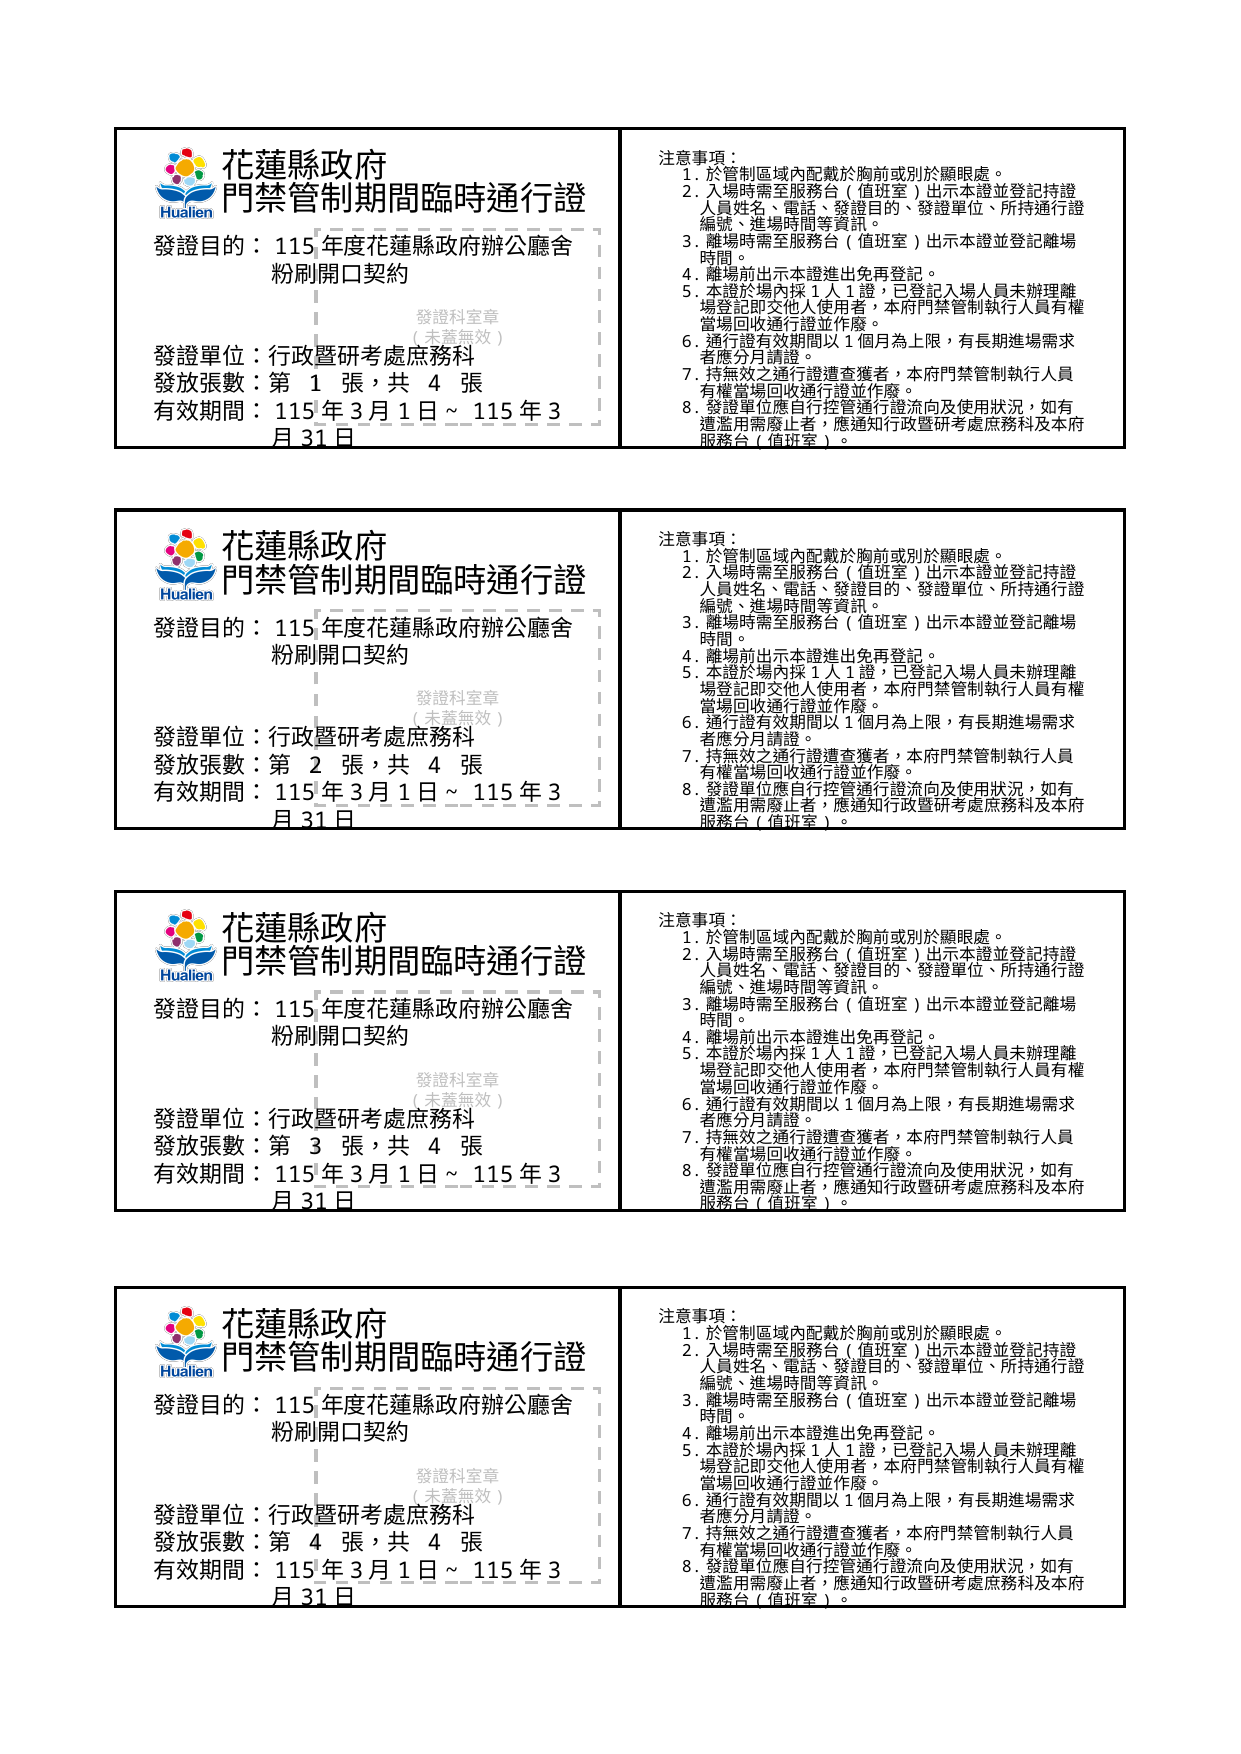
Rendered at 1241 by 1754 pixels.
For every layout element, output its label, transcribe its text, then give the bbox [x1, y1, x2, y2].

picture [155, 909, 206, 982]
text_box 花蓮縣政府 門禁管制期間臨時通行證 [206, 143, 610, 225]
text_box 注意事項： 1.於管制區域內配戴於胸前或別於顯眼處。 2.入場時需至服務台(值班室)出示本證並登記持證人員姓名、電話、發證目的、發證單位、所持通行證編號、進場時間等資訊。 3.離場時需至服務台(值班室)出示本證並登記離場時間。 4.離場前出示本證進出免再登記。 5.本證於場內採1人1證，已登記入場人員未辦理離場登記即交他人使用者，本府門禁管制執行人員有權當場回收通行證並作廢。 6.通行證有效期間以1個月為上限，有長期進場需求者應分月請證。 7.持無效之通行證遭查獲者，本府門禁管制執行人員有權當場回收通行證並作廢。 8.發證單位應自行控管通行證流向及使用狀況，如有遭濫用需廢止者，應通知行政暨研考處庶務科及本府服務台(值班室)。 [643, 524, 1102, 844]
text_box 花蓮縣政府 門禁管制期間臨時通行證 [206, 1302, 610, 1384]
text_box 注意事項： 1.於管制區域內配戴於胸前或別於顯眼處。 2.入場時需至服務台(值班室)出示本證並登記持證人員姓名、電話、發證目的、發證單位、所持通行證編號、進場時間等資訊。 3.離場時需至服務台(值班室)出示本證並登記離場時間。 4.離場前出示本證進出免再登記。 5.本證於場內採1人1證，已登記入場人員未辦理離場登記即交他人使用者，本府門禁管制執行人員有權當場回收通行證並作廢。 6.通行證有效期間以1個月為上限，有長期進場需求者應分月請證。 7.持無效之通行證遭查獲者，本府門禁管制執行人員有權當場回收通行證並作廢。 8.發證單位應自行控管通行證流向及使用狀況，如有遭濫用需廢止者，應通知行政暨研考處庶務科及本府服務台(值班室)。 [643, 1302, 1102, 1622]
text_box 注意事項： 1.於管制區域內配戴於胸前或別於顯眼處。 2.入場時需至服務台(值班室)出示本證並登記持證人員姓名、電話、發證目的、發證單位、所持通行證編號、進場時間等資訊。 3.離場時需至服務台(值班室)出示本證並登記離場時間。 4.離場前出示本證進出免再登記。 5.本證於場內採1人1證，已登記入場人員未辦理離場登記即交他人使用者，本府門禁管制執行人員有權當場回收通行證並作廢。 6.通行證有效期間以1個月為上限，有長期進場需求者應分月請證。 7.持無效之通行證遭查獲者，本府門禁管制執行人員有權當場回收通行證並作廢。 8.發證單位應自行控管通行證流向及使用狀況，如有遭濫用需廢止者，應通知行政暨研考處庶務科及本府服務台(值班室)。 [643, 143, 1102, 463]
text_box 發證目的：115年度花蓮縣政府辦公廳舍粉刷開口契約 發證單位：行政暨研考處庶務科 發放張數：第 2 張，共 4 張 有效期間：115年3月1日~ 115年3月31日 [139, 605, 600, 811]
text_box 發證目的：115年度花蓮縣政府辦公廳舍粉刷開口契約 發證單位：行政暨研考處庶務科 發放張數：第 3 張，共 4 張 有效期間：115年3月1日~ 115年3月31日 [139, 987, 600, 1192]
picture [155, 1306, 206, 1378]
text_box 花蓮縣政府 門禁管制期間臨時通行證 [206, 524, 610, 606]
text_box 發證目的：115年度花蓮縣政府辦公廳舍粉刷開口契約 發證單位：行政暨研考處庶務科 發放張數：第 1 張，共 4 張 有效期間：115年3月1日~ 115年3月31日 [139, 224, 600, 430]
text_box 花蓮縣政府 門禁管制期間臨時通行證 [206, 906, 610, 987]
text_box 發證目的：115年度花蓮縣政府辦公廳舍粉刷開口契約 發證單位：行政暨研考處庶務科 發放張數：第 4 張，共 4 張 有效期間：115年3月1日~ 115年3月31日 [139, 1383, 600, 1588]
text_box 注意事項： 1.於管制區域內配戴於胸前或別於顯眼處。 2.入場時需至服務台(值班室)出示本證並登記持證人員姓名、電話、發證目的、發證單位、所持通行證編號、進場時間等資訊。 3.離場時需至服務台(值班室)出示本證並登記離場時間。 4.離場前出示本證進出免再登記。 5.本證於場內採1人1證，已登記入場人員未辦理離場登記即交他人使用者，本府門禁管制執行人員有權當場回收通行證並作廢。 6.通行證有效期間以1個月為上限，有長期進場需求者應分月請證。 7.持無效之通行證遭查獲者，本府門禁管制執行人員有權當場回收通行證並作廢。 8.發證單位應自行控管通行證流向及使用狀況，如有遭濫用需廢止者，應通知行政暨研考處庶務科及本府服務台(值班室)。 [643, 906, 1102, 1225]
picture [155, 528, 206, 601]
picture [155, 147, 206, 219]
